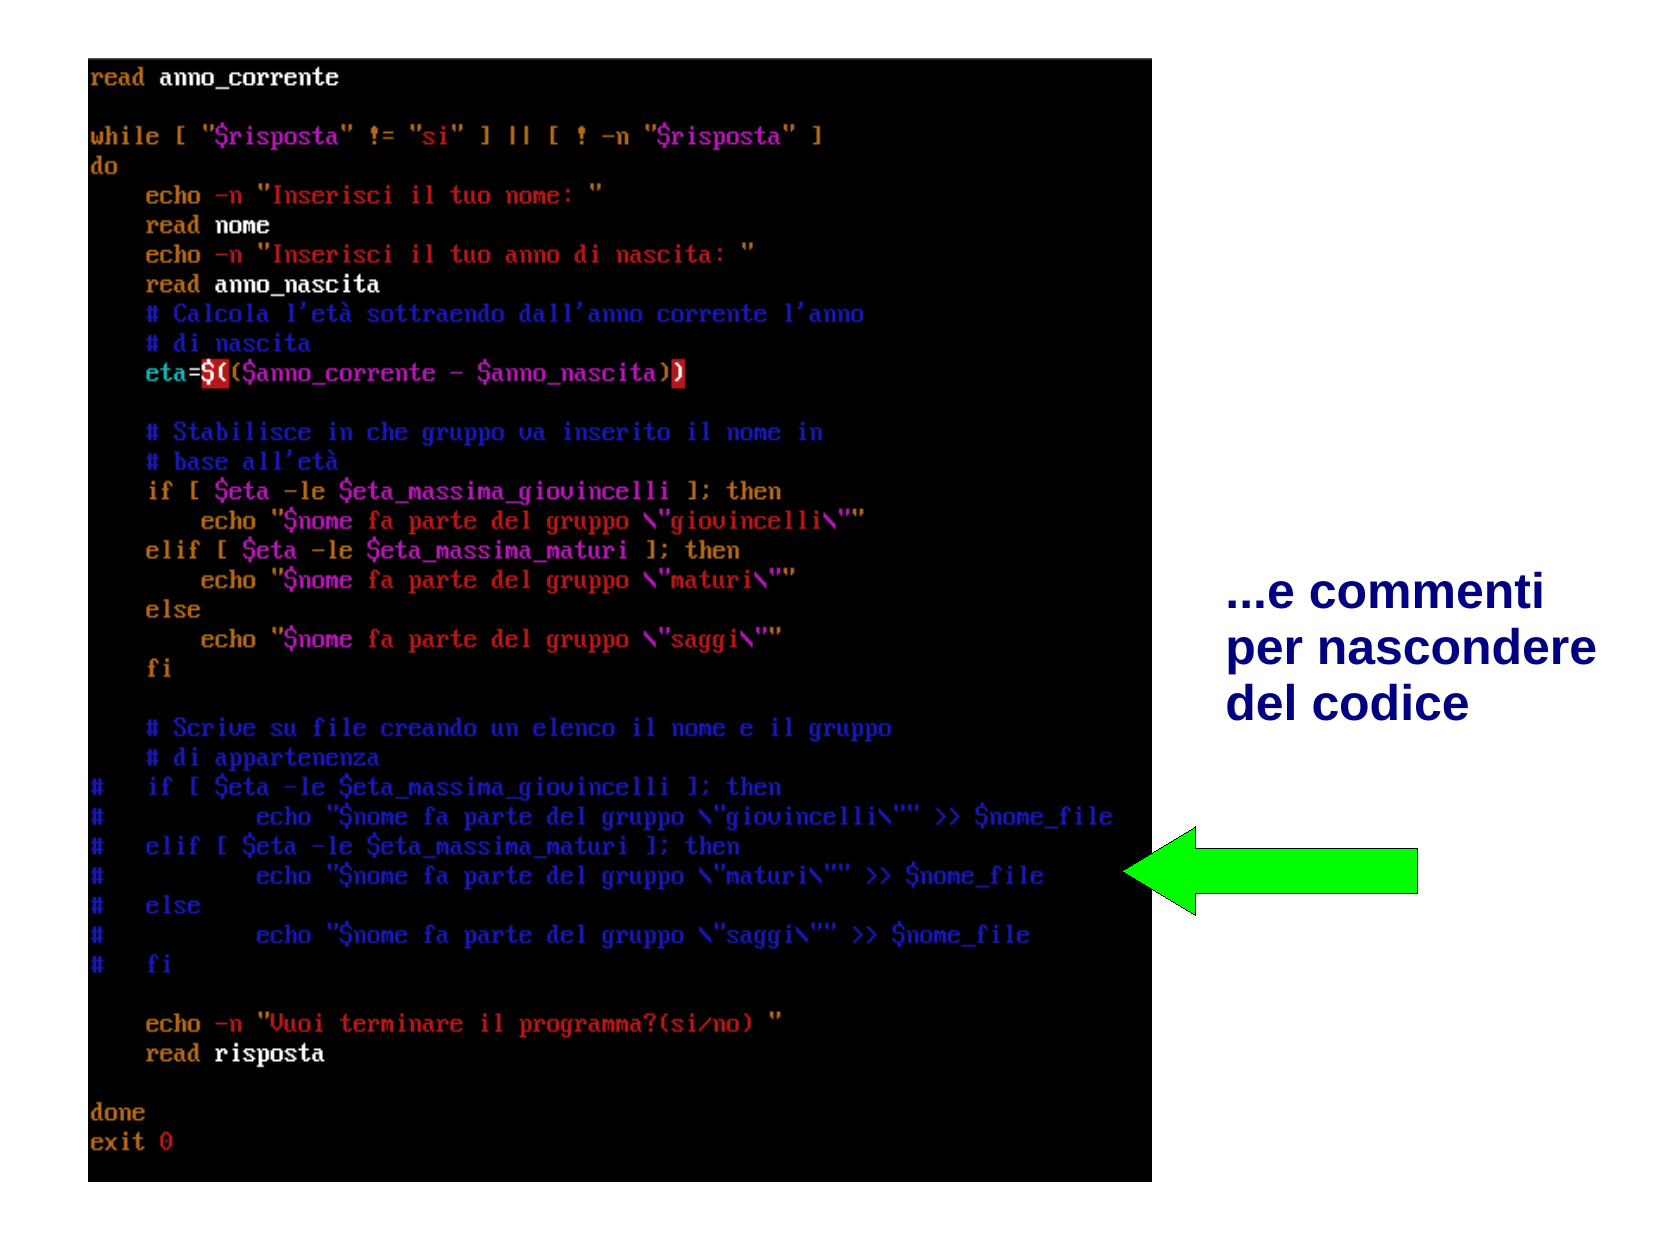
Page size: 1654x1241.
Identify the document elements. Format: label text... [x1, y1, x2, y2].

picture [88, 58, 1152, 1182]
text_box ...e commenti per nascondere del codice [1210, 556, 1625, 739]
text_box [1122, 826, 1418, 916]
